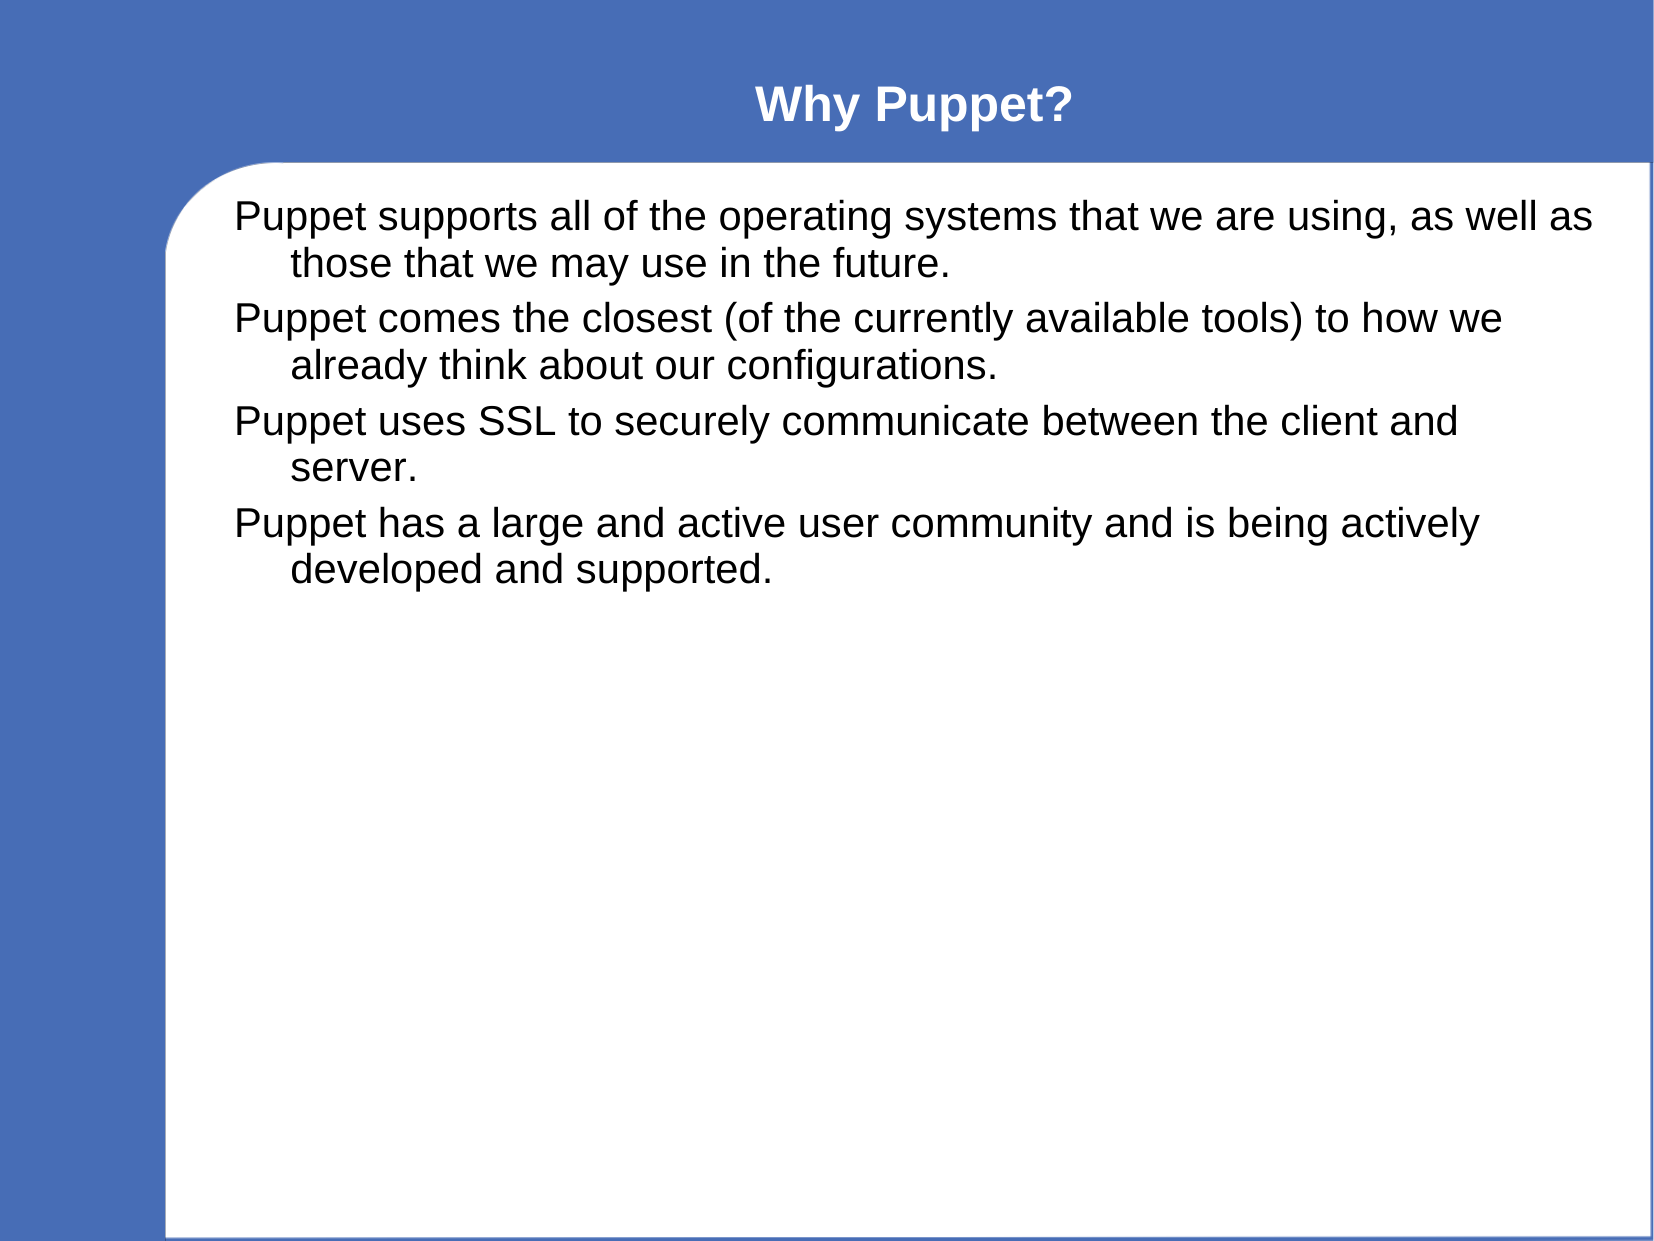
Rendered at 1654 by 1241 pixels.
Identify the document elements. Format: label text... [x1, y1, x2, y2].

list Puppet supports all of the operating systems that we are using, as well as those that we may use in the future. Puppet comes the closest (of the currently available tools) to how we already think about our configurations. Puppet uses SSL to securely communicate between the client and server. Puppet has a large and active user community and is being actively developed and supported. [234, 192, 1596, 1005]
picture [0, 0, 1654, 1241]
title Why Puppet? [234, 27, 1595, 181]
